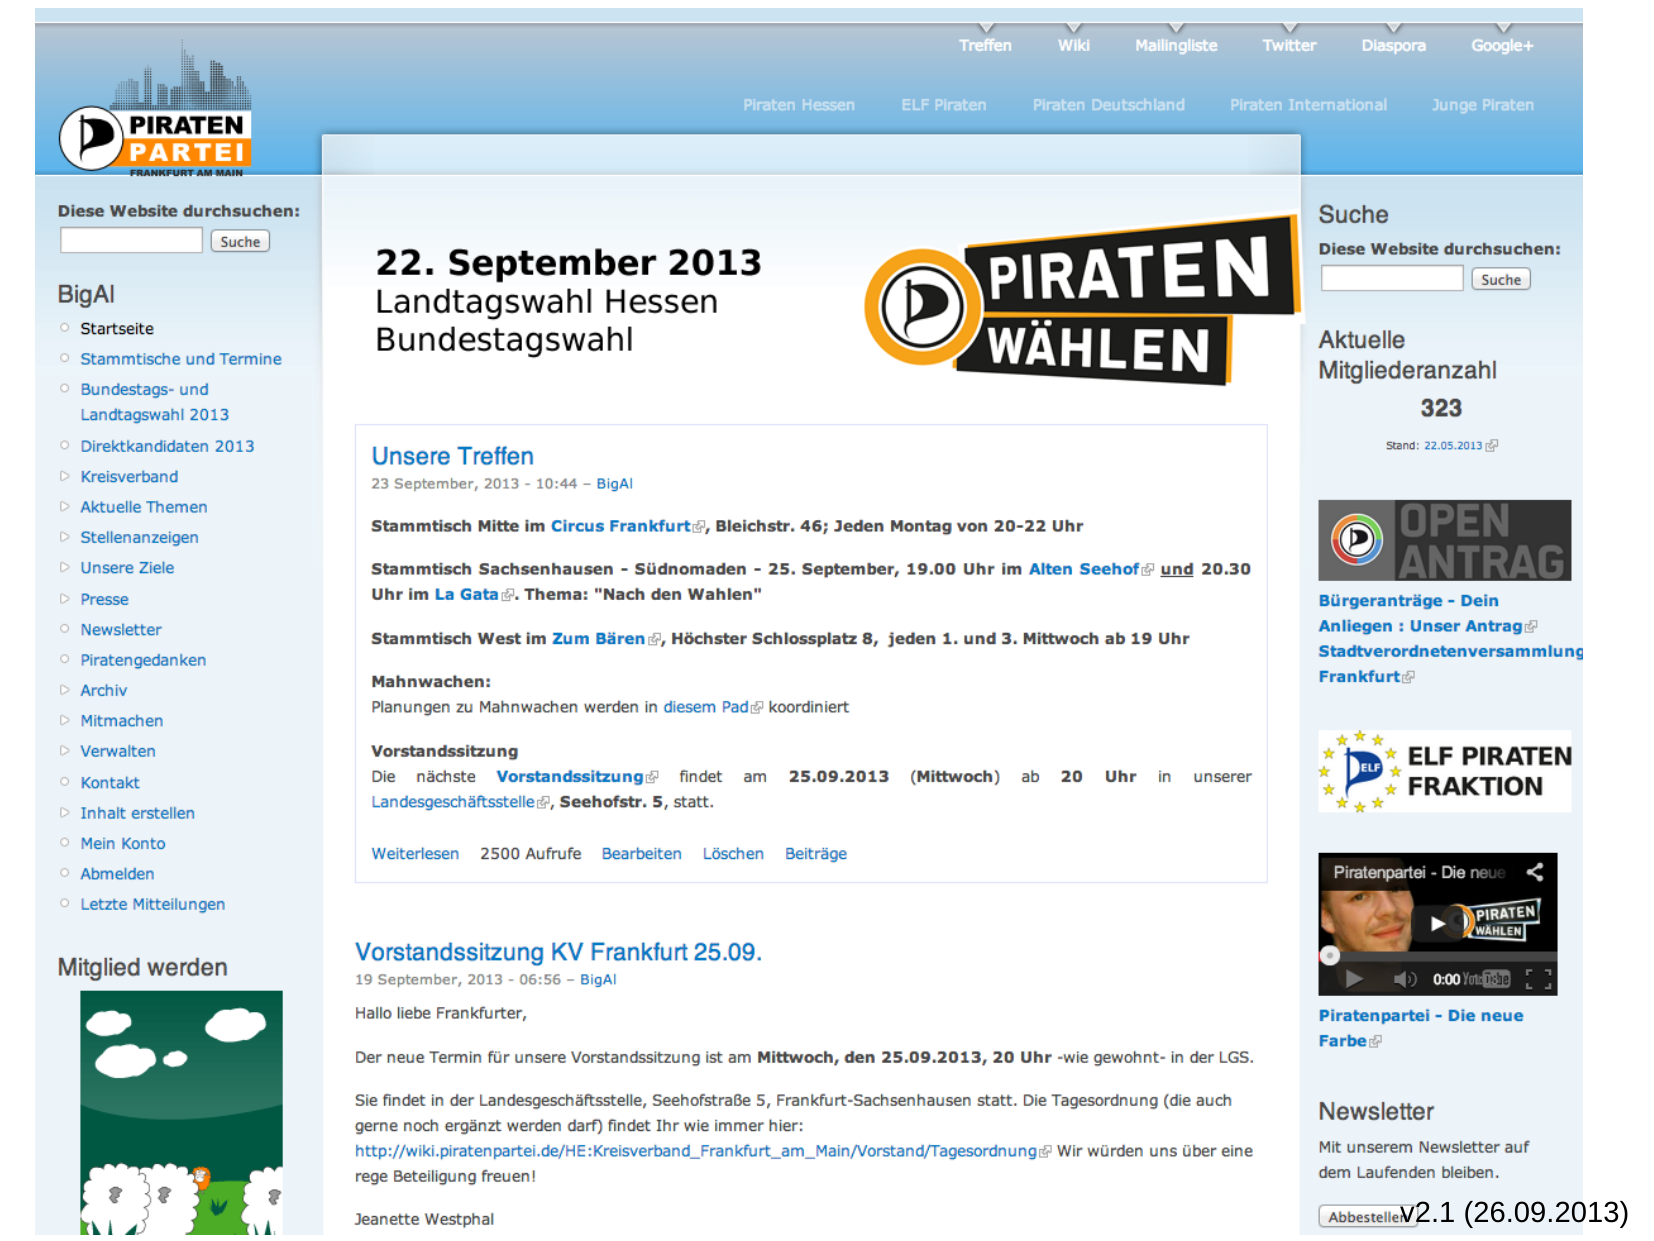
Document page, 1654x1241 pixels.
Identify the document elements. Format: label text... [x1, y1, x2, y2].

picture [35, 8, 1583, 1235]
list v2.1 (26.09.2013) [1358, 1192, 1654, 1241]
